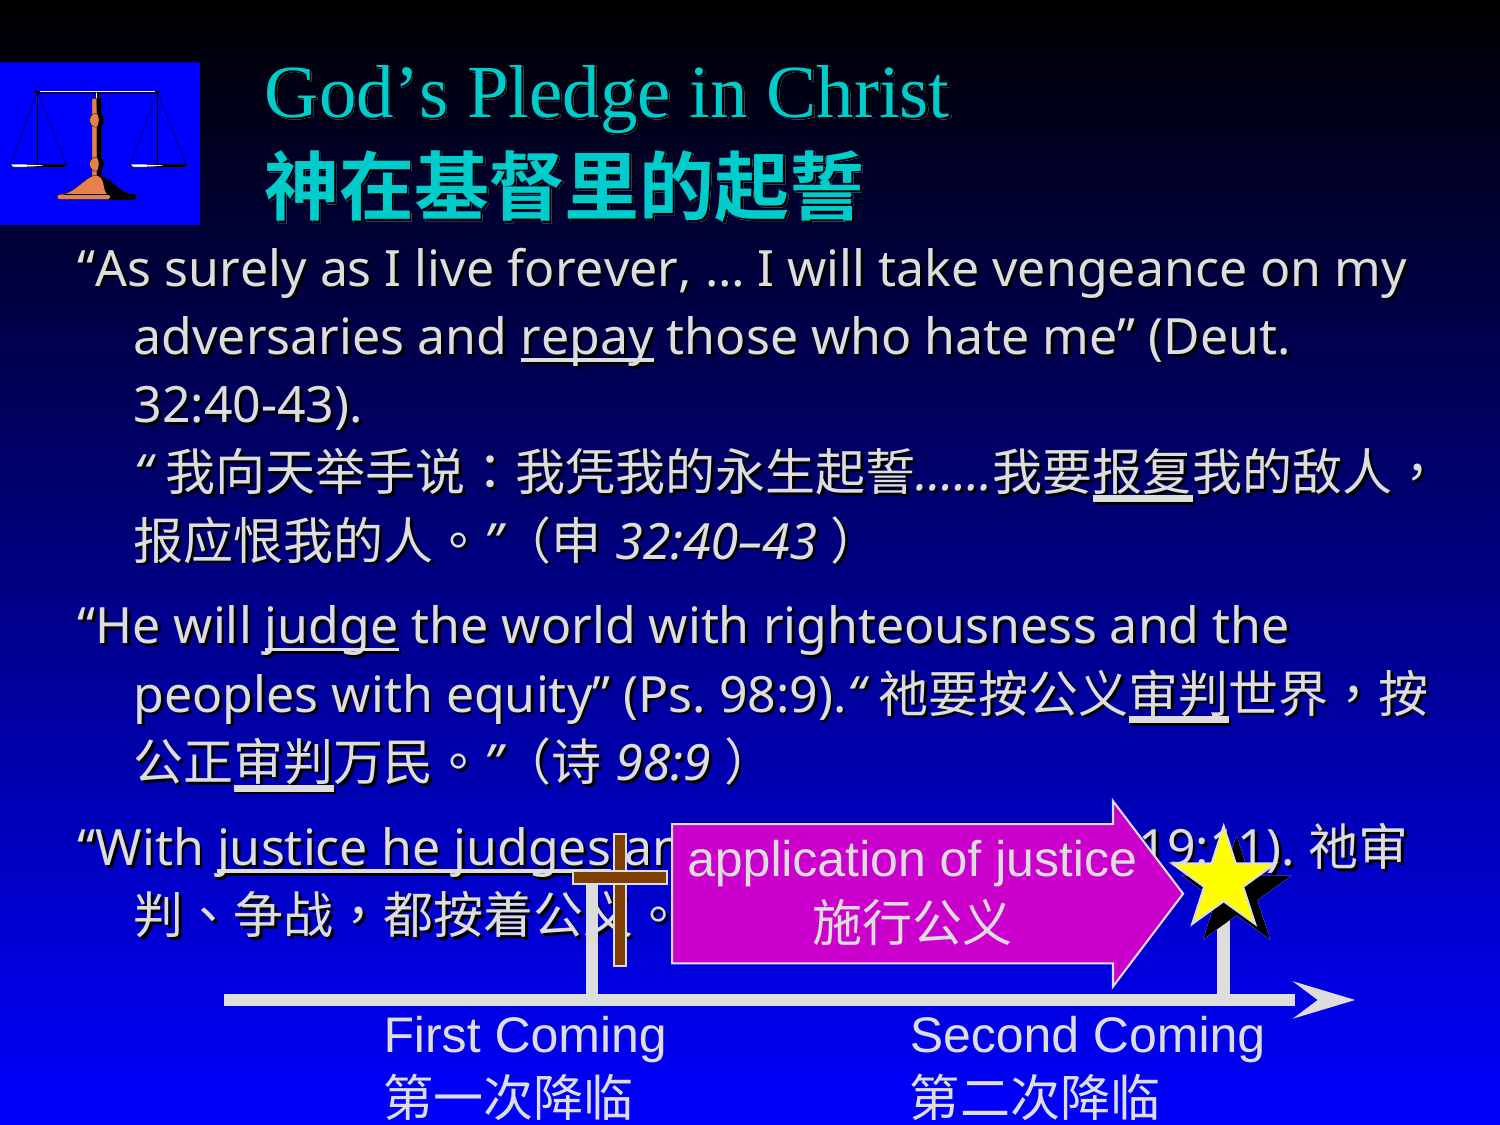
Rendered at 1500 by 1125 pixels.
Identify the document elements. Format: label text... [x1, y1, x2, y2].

text_box First Coming 第一次降临 [368, 999, 882, 1125]
text_box [1172, 826, 1276, 925]
text_box application of justice 施行公义 [672, 801, 1184, 987]
title God’s Pledge in Christ 神在基督里的起誓 [249, 49, 1487, 238]
list “As surely as I live forever, … I will take vengeance on my adversaries and repay those who hate me” (Deut. 32:40-43). “我向天举手说：我凭我的永生起誓……我要报复我的敌人，报应恨我的人。”（申32:40–43） “He will judge the world with righteousness and the peoples with equity” (Ps. 98:9).“祂要按公义审判世界，按公正审判万民。”（诗98:9） “With justice he judges and makes war” (Rev. 19:11).祂审判、争战，都按着公义。”（启19:11） [62, 224, 1463, 901]
text_box [572, 833, 668, 967]
text_box Second Coming 第二次降临 [894, 999, 1461, 1125]
